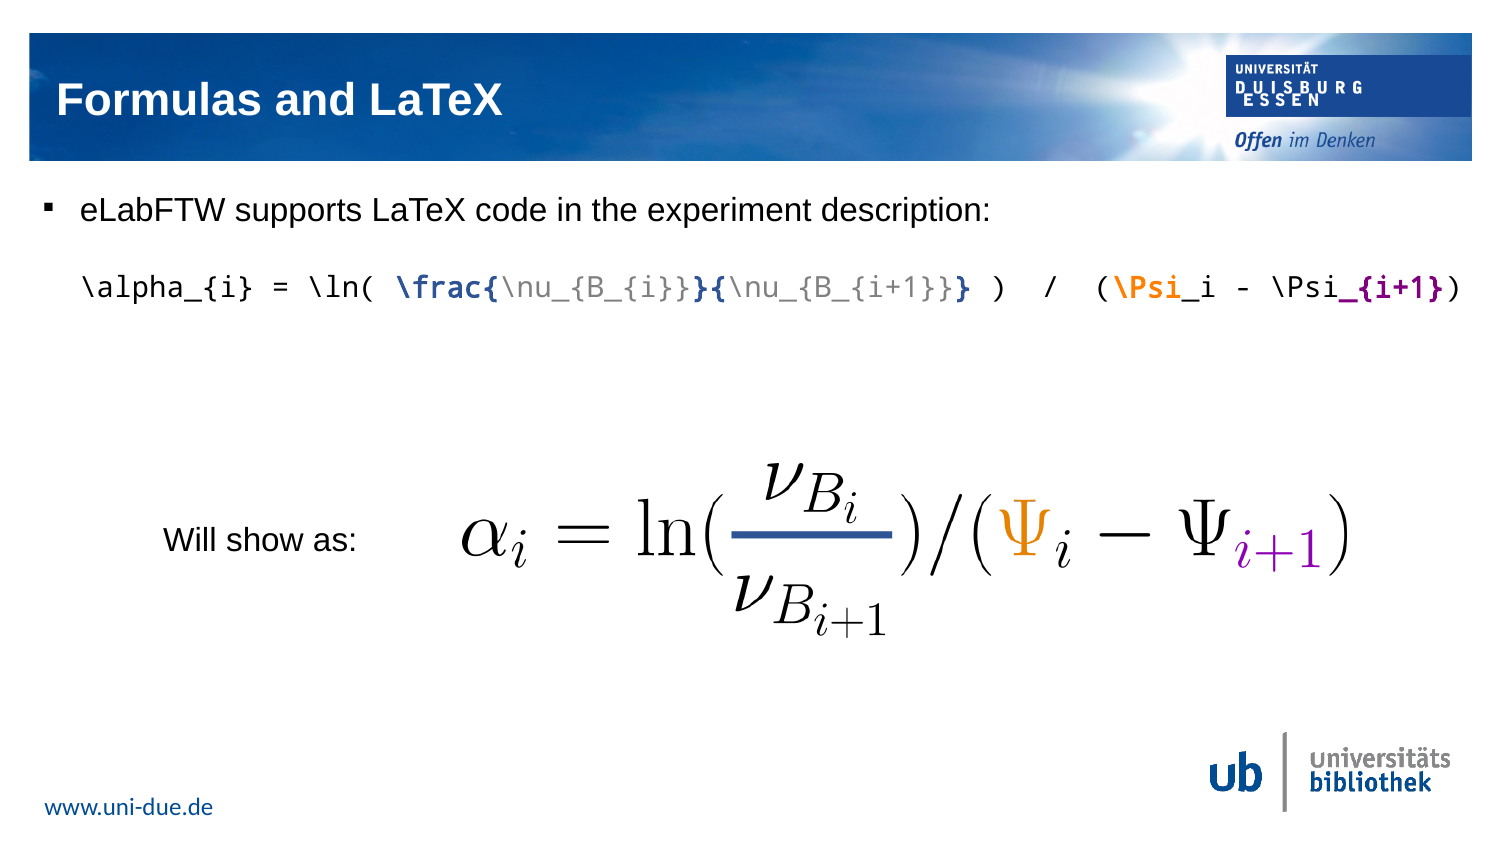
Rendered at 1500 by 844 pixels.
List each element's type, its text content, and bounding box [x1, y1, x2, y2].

picture [462, 463, 1347, 638]
text_box eLabFTW supports LaTeX code in the experiment description: \alpha_{i} = \ln( \frac{\nu_{B_{i}}}{\nu_{B_{i+1}}} ) / (\Psi_i - \Psi_{i+1}) Will show as: [29, 188, 1489, 768]
picture [1210, 768, 1450, 812]
text_box www.uni-due.de [29, 782, 263, 843]
text_box Formulas and LaTeX [26, 43, 1161, 150]
picture [29, 33, 1471, 161]
